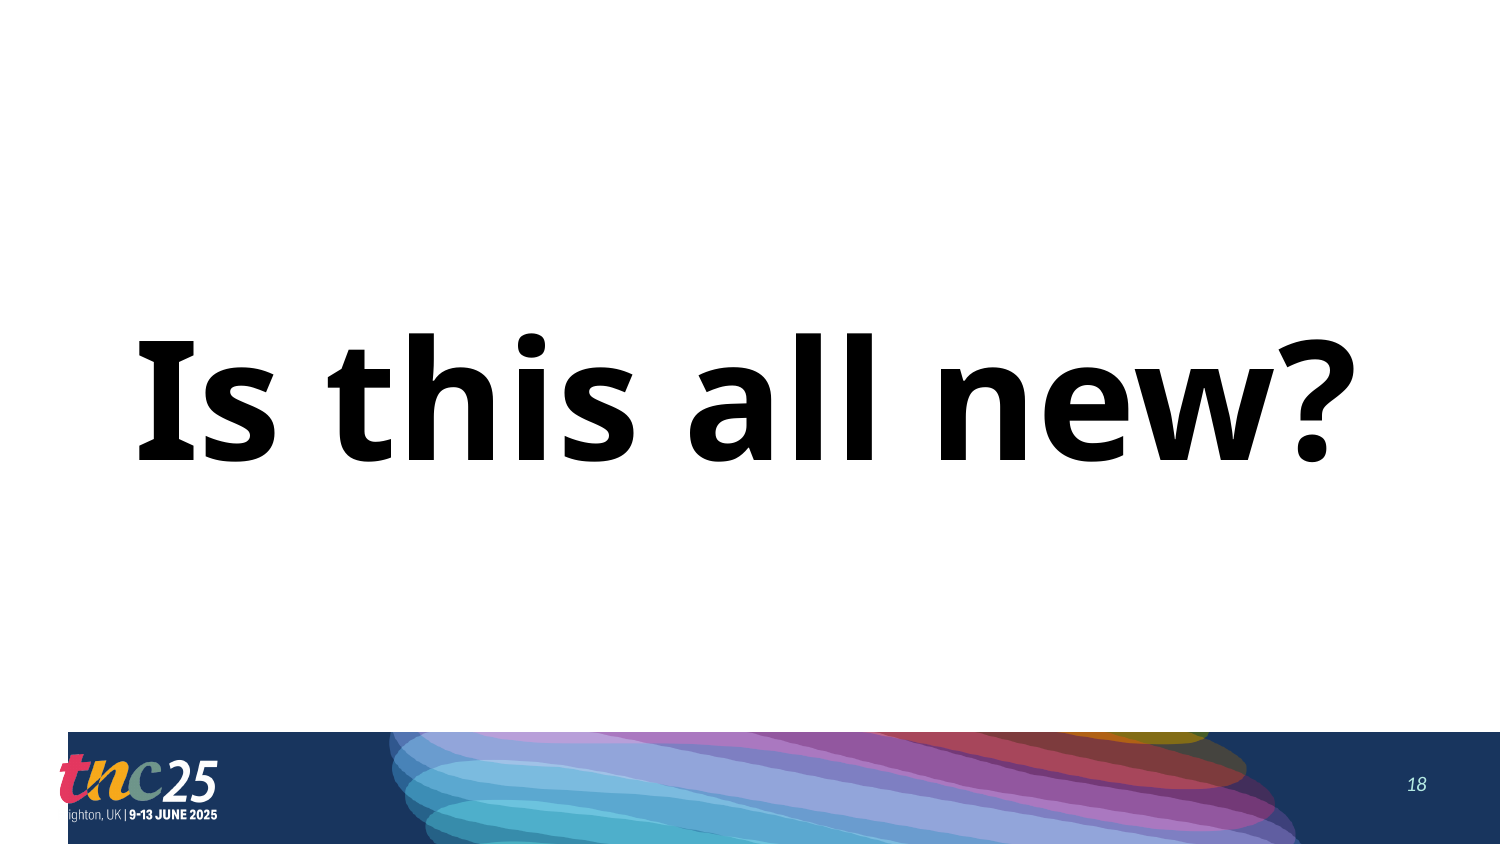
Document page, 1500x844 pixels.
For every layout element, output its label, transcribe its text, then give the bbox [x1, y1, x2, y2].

picture [57, 754, 218, 824]
title Is this all new? [0, 158, 1500, 655]
picture [344, 732, 1500, 844]
